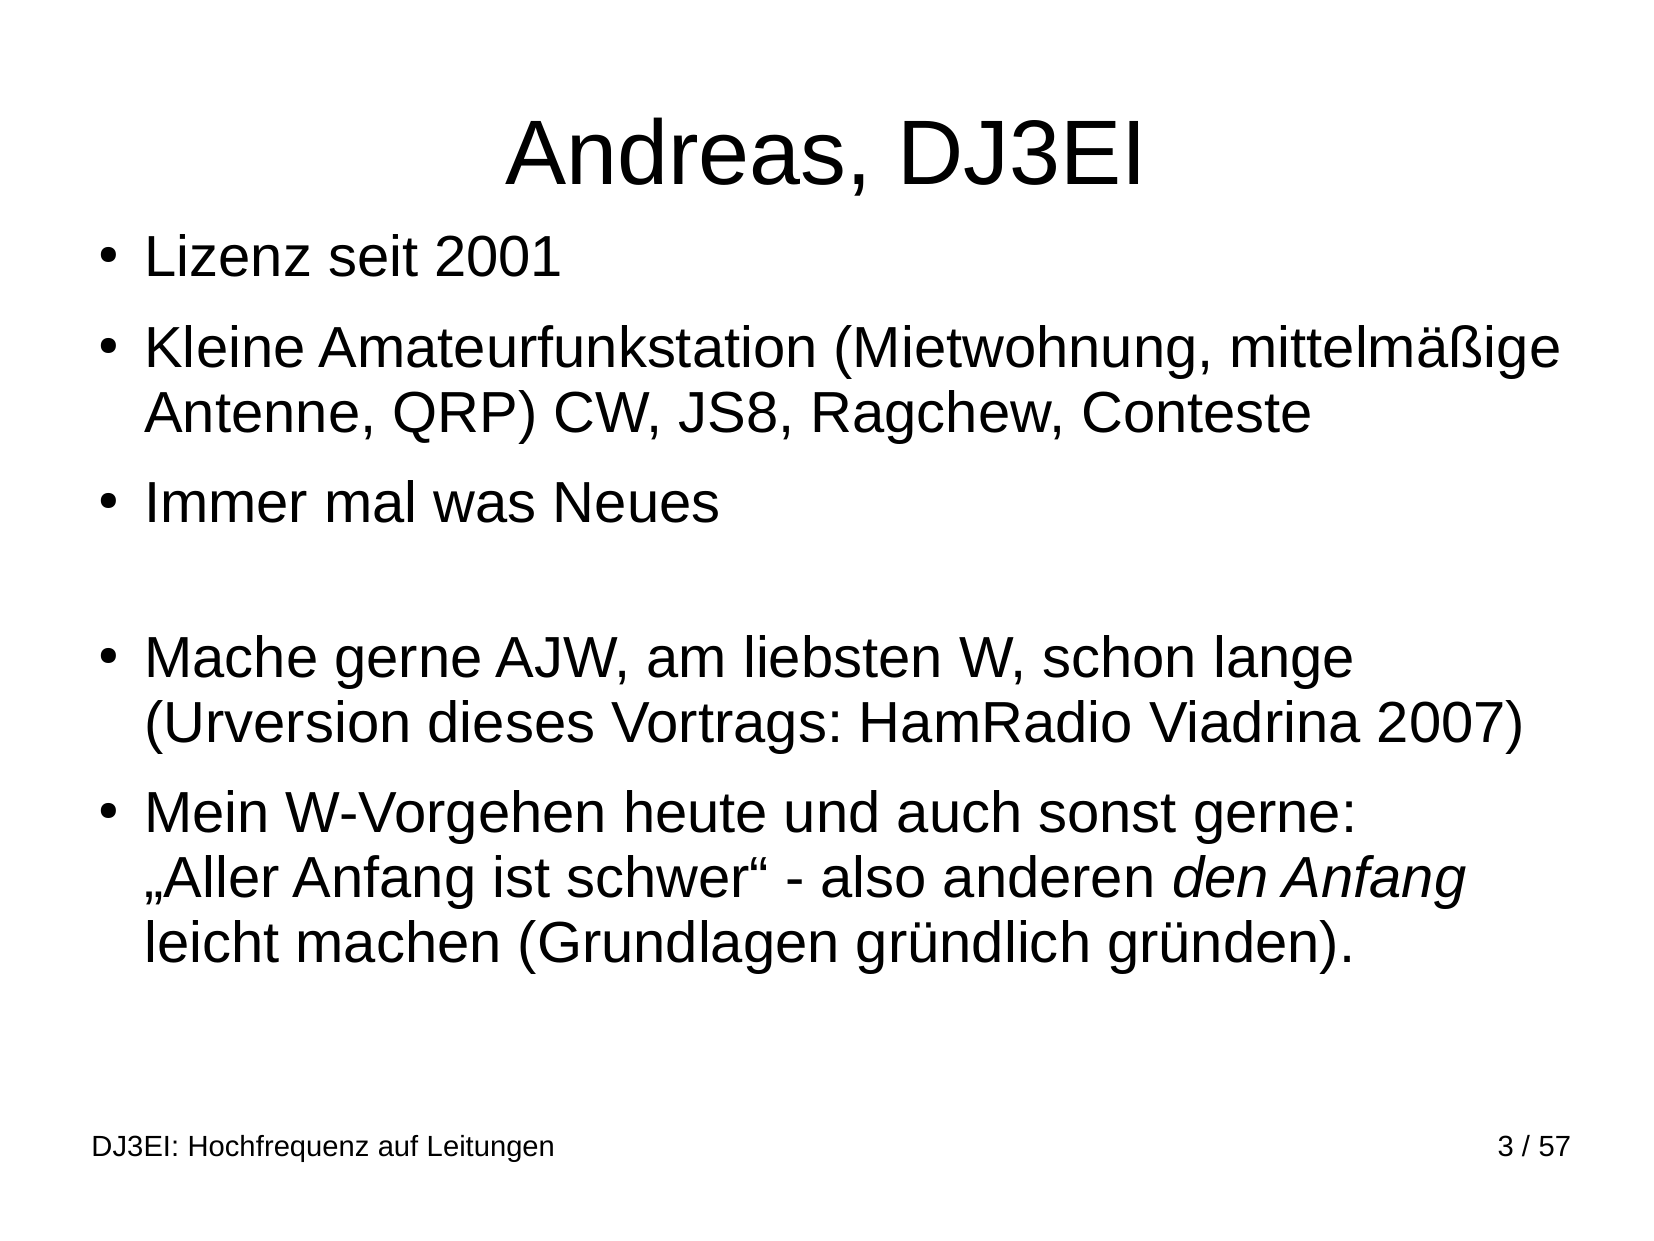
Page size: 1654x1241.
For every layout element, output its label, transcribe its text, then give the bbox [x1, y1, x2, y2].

list Lizenz seit 2001 Kleine Amateurfunkstation (Mietwohnung, mittelmäßige Antenne, QRP) CW, JS8, Ragchew, Conteste Immer mal was Neues Mache gerne AJW, am liebsten W, schon lange (Urversion dieses Vortrags: HamRadio Viadrina 2007) Mein W-Vorgehen heute und auch sonst gerne: „Aller Anfang ist schwer“ - also anderen den Anfang leicht machen (Grundlagen gründlich gründen). [82, 224, 1571, 1063]
title Andreas, DJ3EI [82, 49, 1571, 224]
